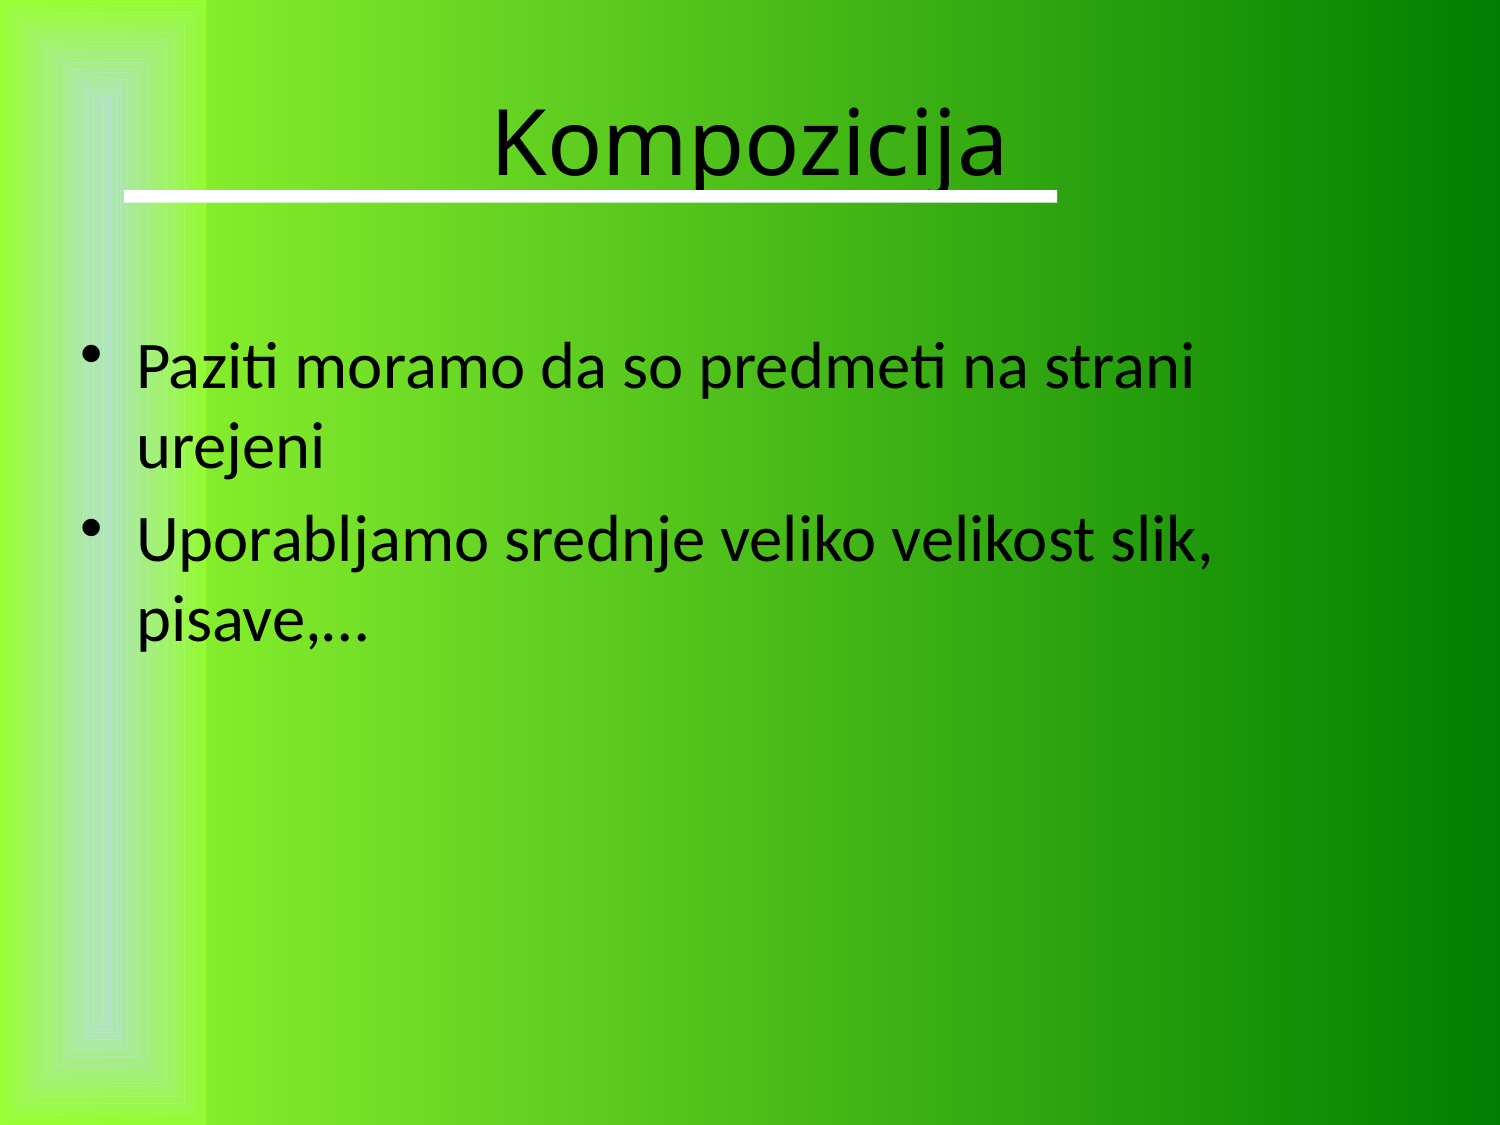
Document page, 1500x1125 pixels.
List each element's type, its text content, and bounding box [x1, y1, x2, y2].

title Kompozicija [75, 45, 1425, 233]
text_box [0, 0, 207, 1125]
list Paziti moramo da so predmeti na strani urejeni Uporabljamo srednje veliko velikost slik, pisave,… [64, 314, 1415, 1057]
